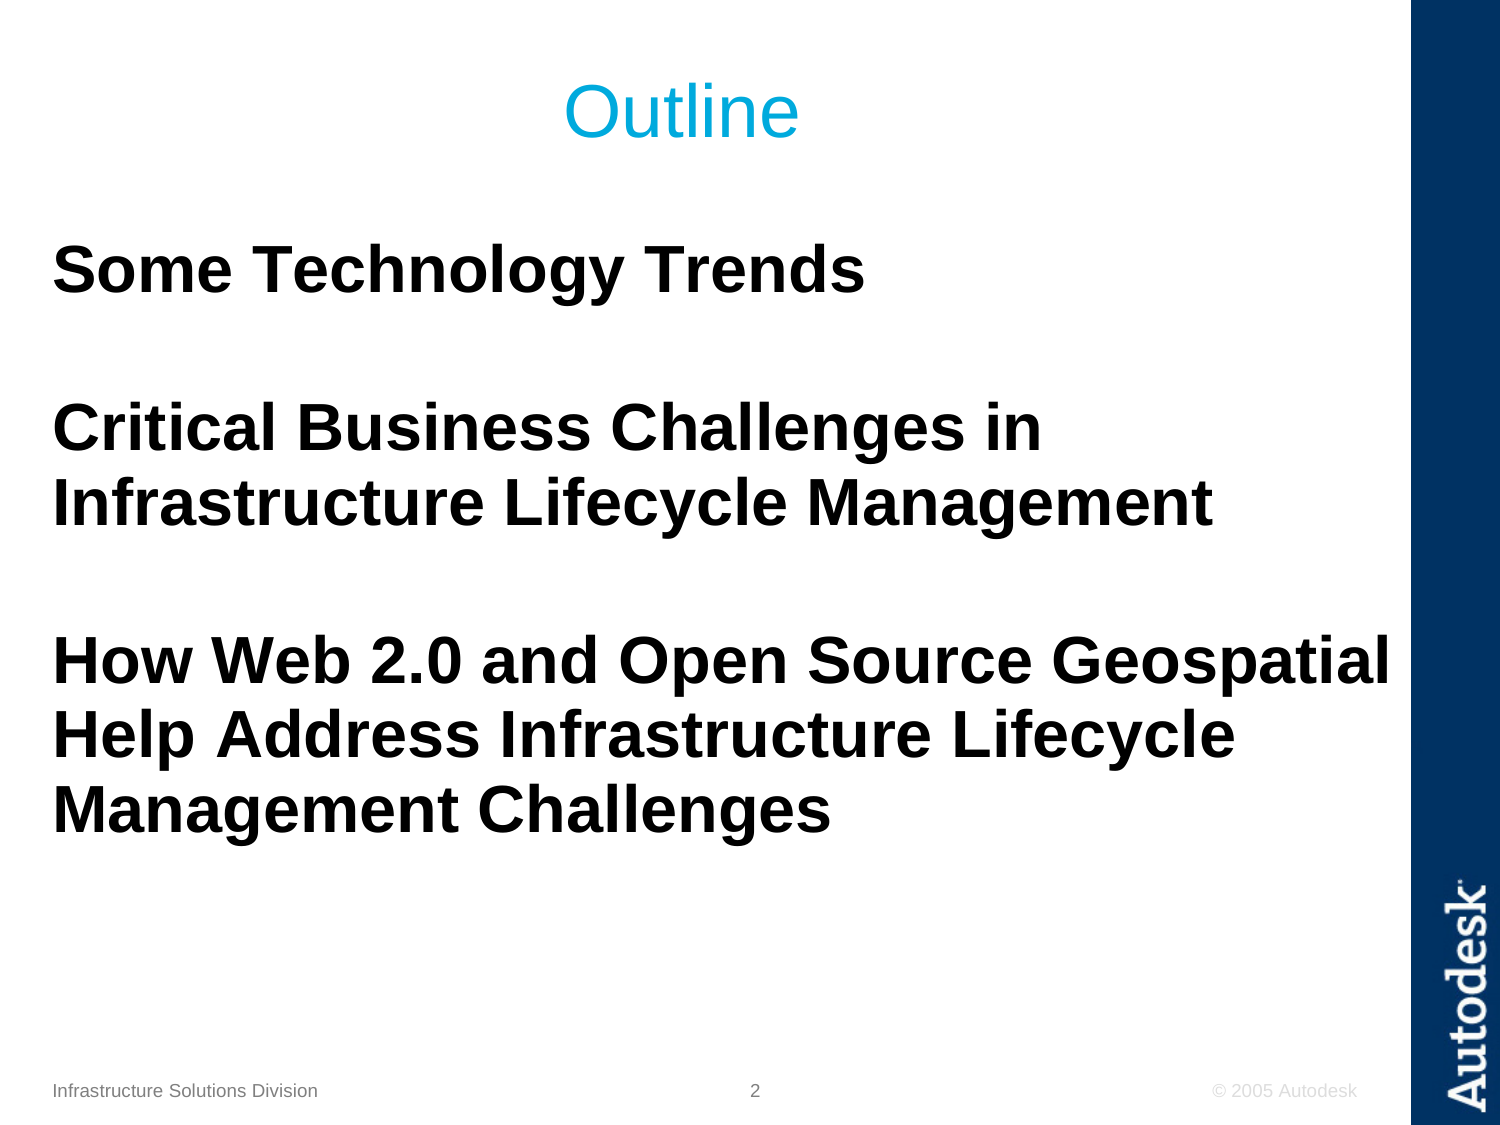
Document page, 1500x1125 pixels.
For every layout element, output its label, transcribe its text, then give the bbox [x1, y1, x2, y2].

list Some Technology Trends Critical Business Challenges in Infrastructure Lifecycle Management How Web 2.0 and Open Source Geospatial Help Address Infrastructure Lifecycle Management Challenges [52, 232, 1412, 1051]
picture [1411, 0, 1500, 1125]
title Outline [52, 22, 1313, 210]
